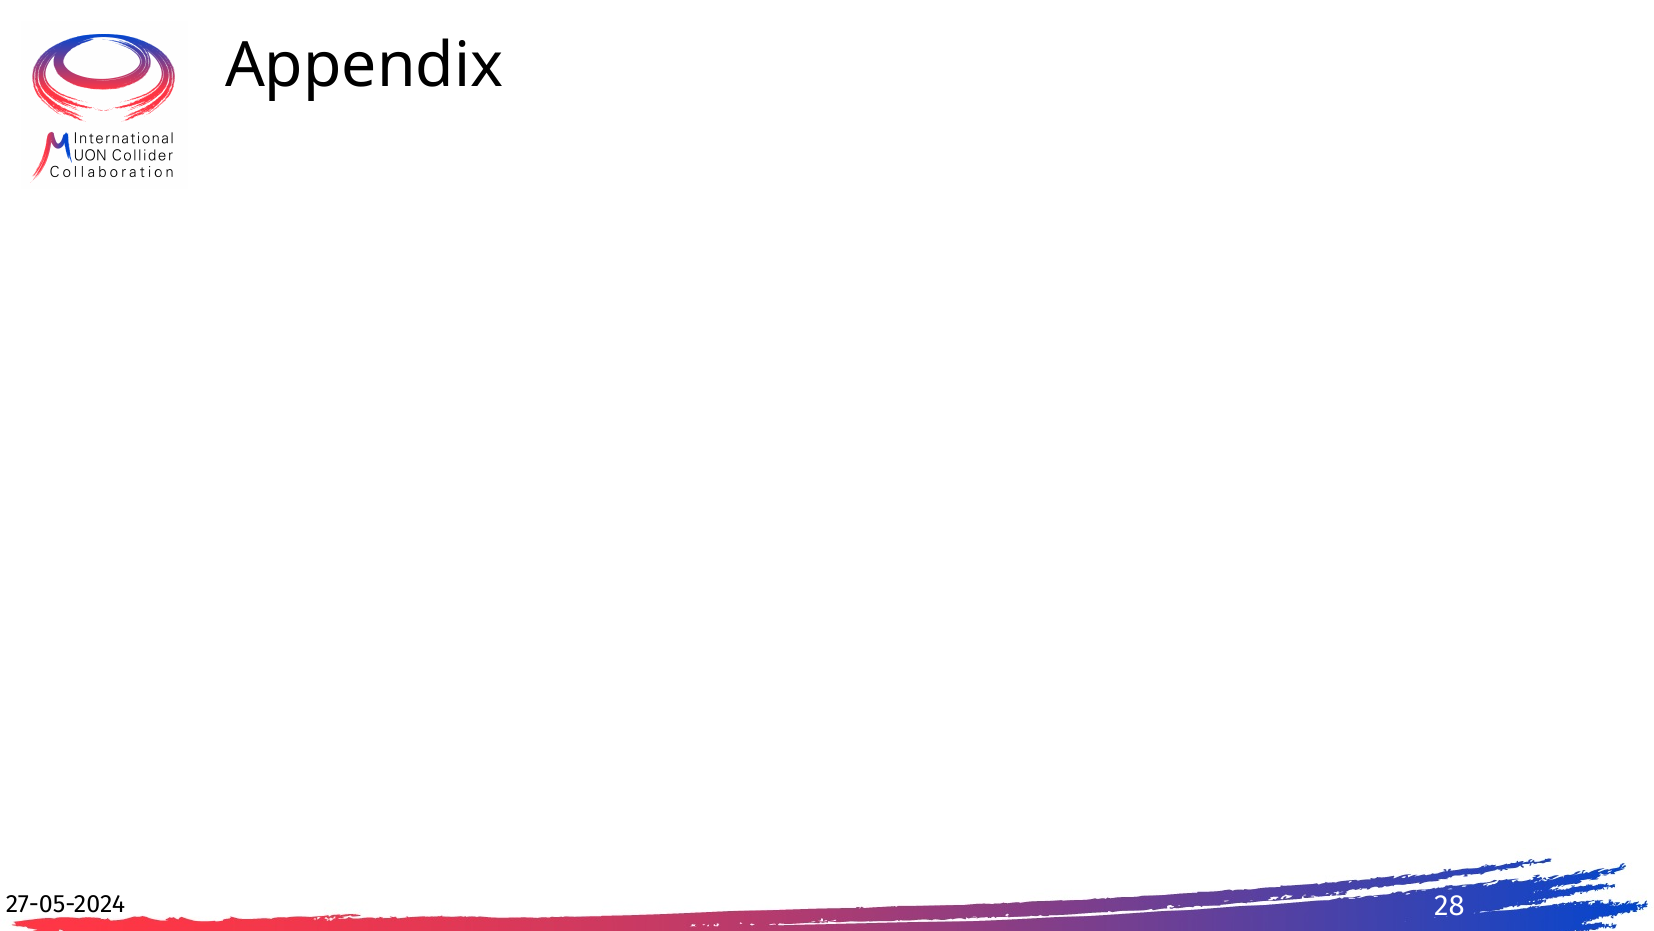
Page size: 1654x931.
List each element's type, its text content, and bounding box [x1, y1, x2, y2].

title Appendix [225, 19, 1571, 181]
picture [0, 848, 1654, 931]
picture [21, 21, 188, 189]
